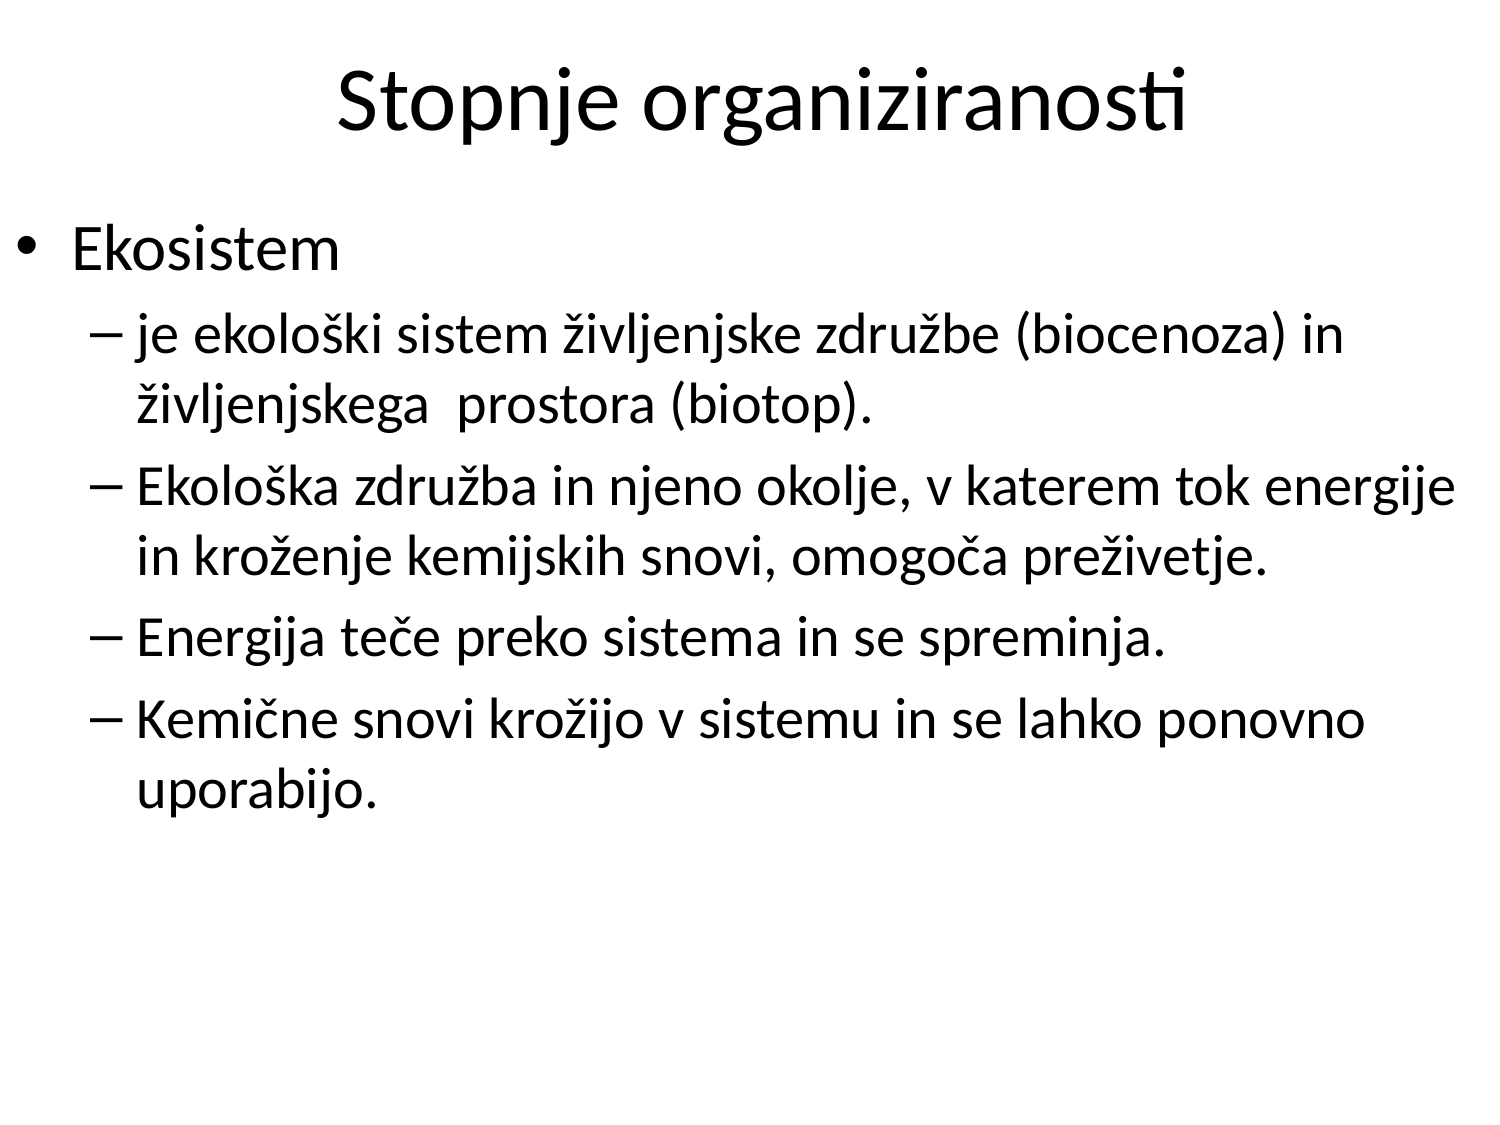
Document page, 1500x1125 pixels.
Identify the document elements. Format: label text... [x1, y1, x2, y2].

list Ekosistem je ekološki sistem življenjske združbe (biocenoza) in življenjskega prostora (biotop). Ekološka združba in njeno okolje, v katerem tok energije in kroženje kemijskih snovi, omogoča preživetje. Energija teče preko sistema in se spreminja. Kemične snovi krožijo v sistemu in se lahko ponovno uporabijo. [0, 196, 1500, 1005]
title Stopnje organiziranosti [88, 0, 1439, 188]
